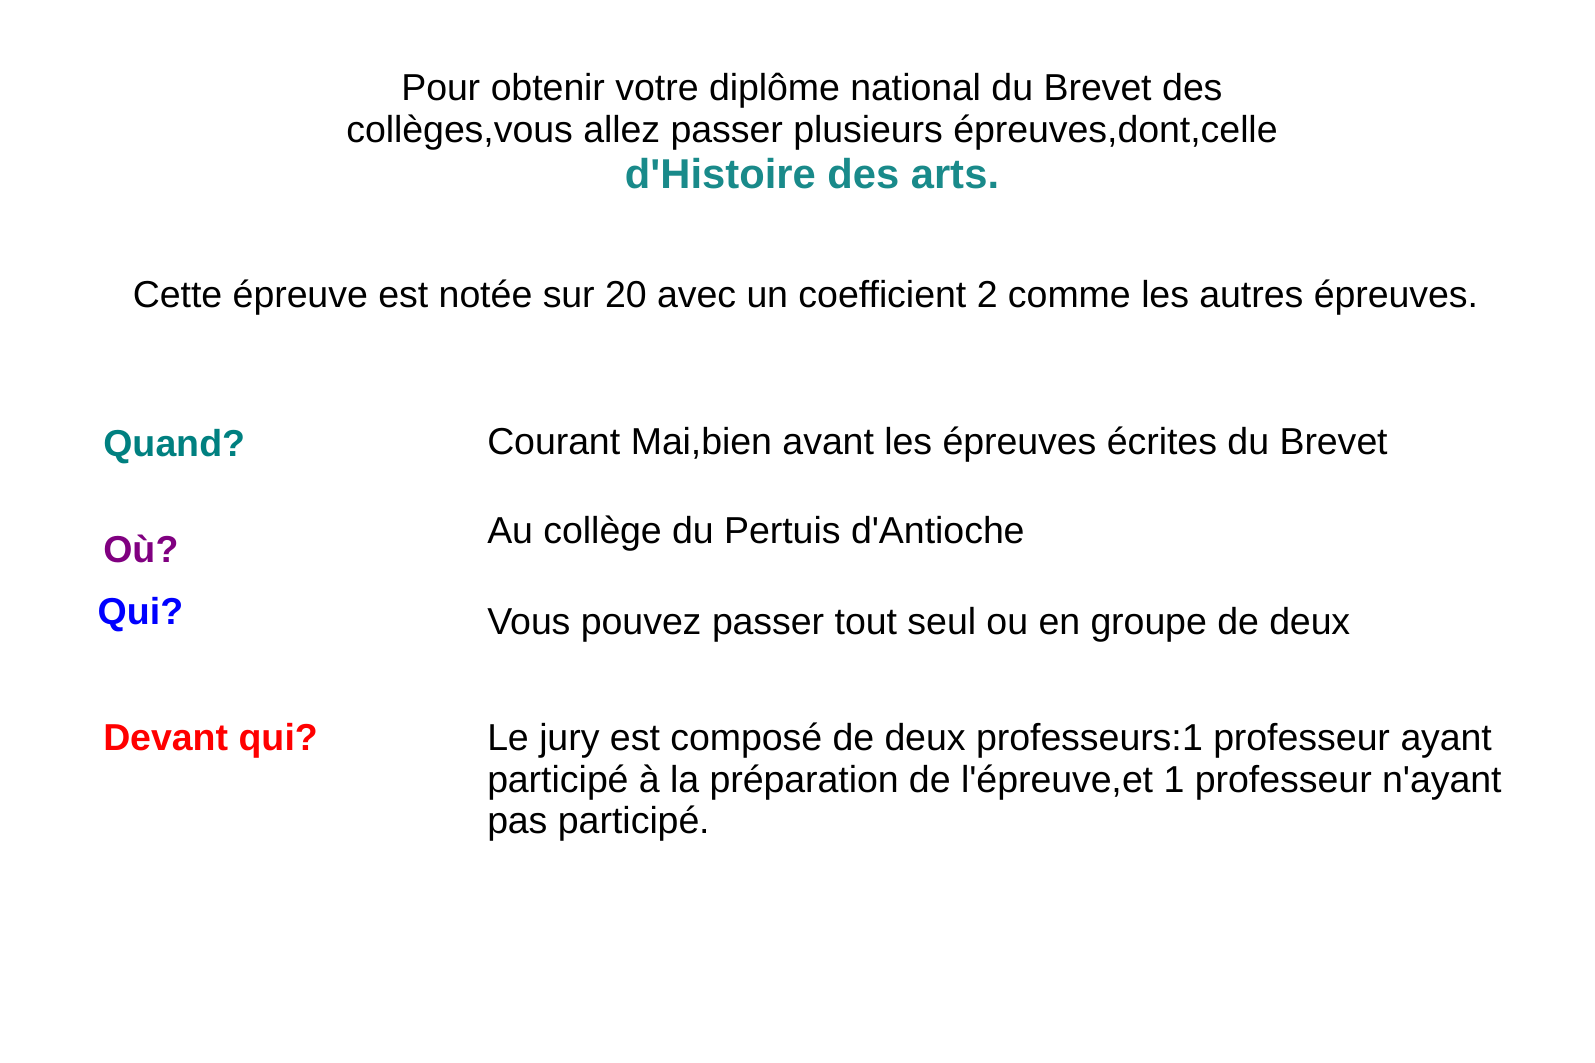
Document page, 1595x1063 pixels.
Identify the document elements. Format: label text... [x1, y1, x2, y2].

text_box Devant qui? [88, 708, 355, 767]
text_box Quand? [88, 415, 384, 474]
text_box Au collège du Pertuis d'Antioche [472, 501, 1359, 559]
text_box Le jury est composé de deux professeurs:1 professeur ayant participé à la préparation de l'épreuve,et 1 professeur n'ayant pas participé. [472, 708, 1536, 850]
text_box Qui? [82, 583, 209, 642]
text_box Cette épreuve est notée sur 20 avec un coefficient 2 comme les autres épreuves. [118, 265, 1565, 323]
text_box Où? [88, 521, 237, 622]
text_box Vous pouvez passer tout seul ou en groupe de deux [472, 592, 1366, 650]
text_box Courant Mai,bien avant les épreuves écrites du Brevet [472, 413, 1506, 471]
text_box Pour obtenir votre diplôme national du Brevet des collèges,vous allez passer plusieurs épreuves,dont,celle d'Histoire des arts. [295, 59, 1329, 206]
